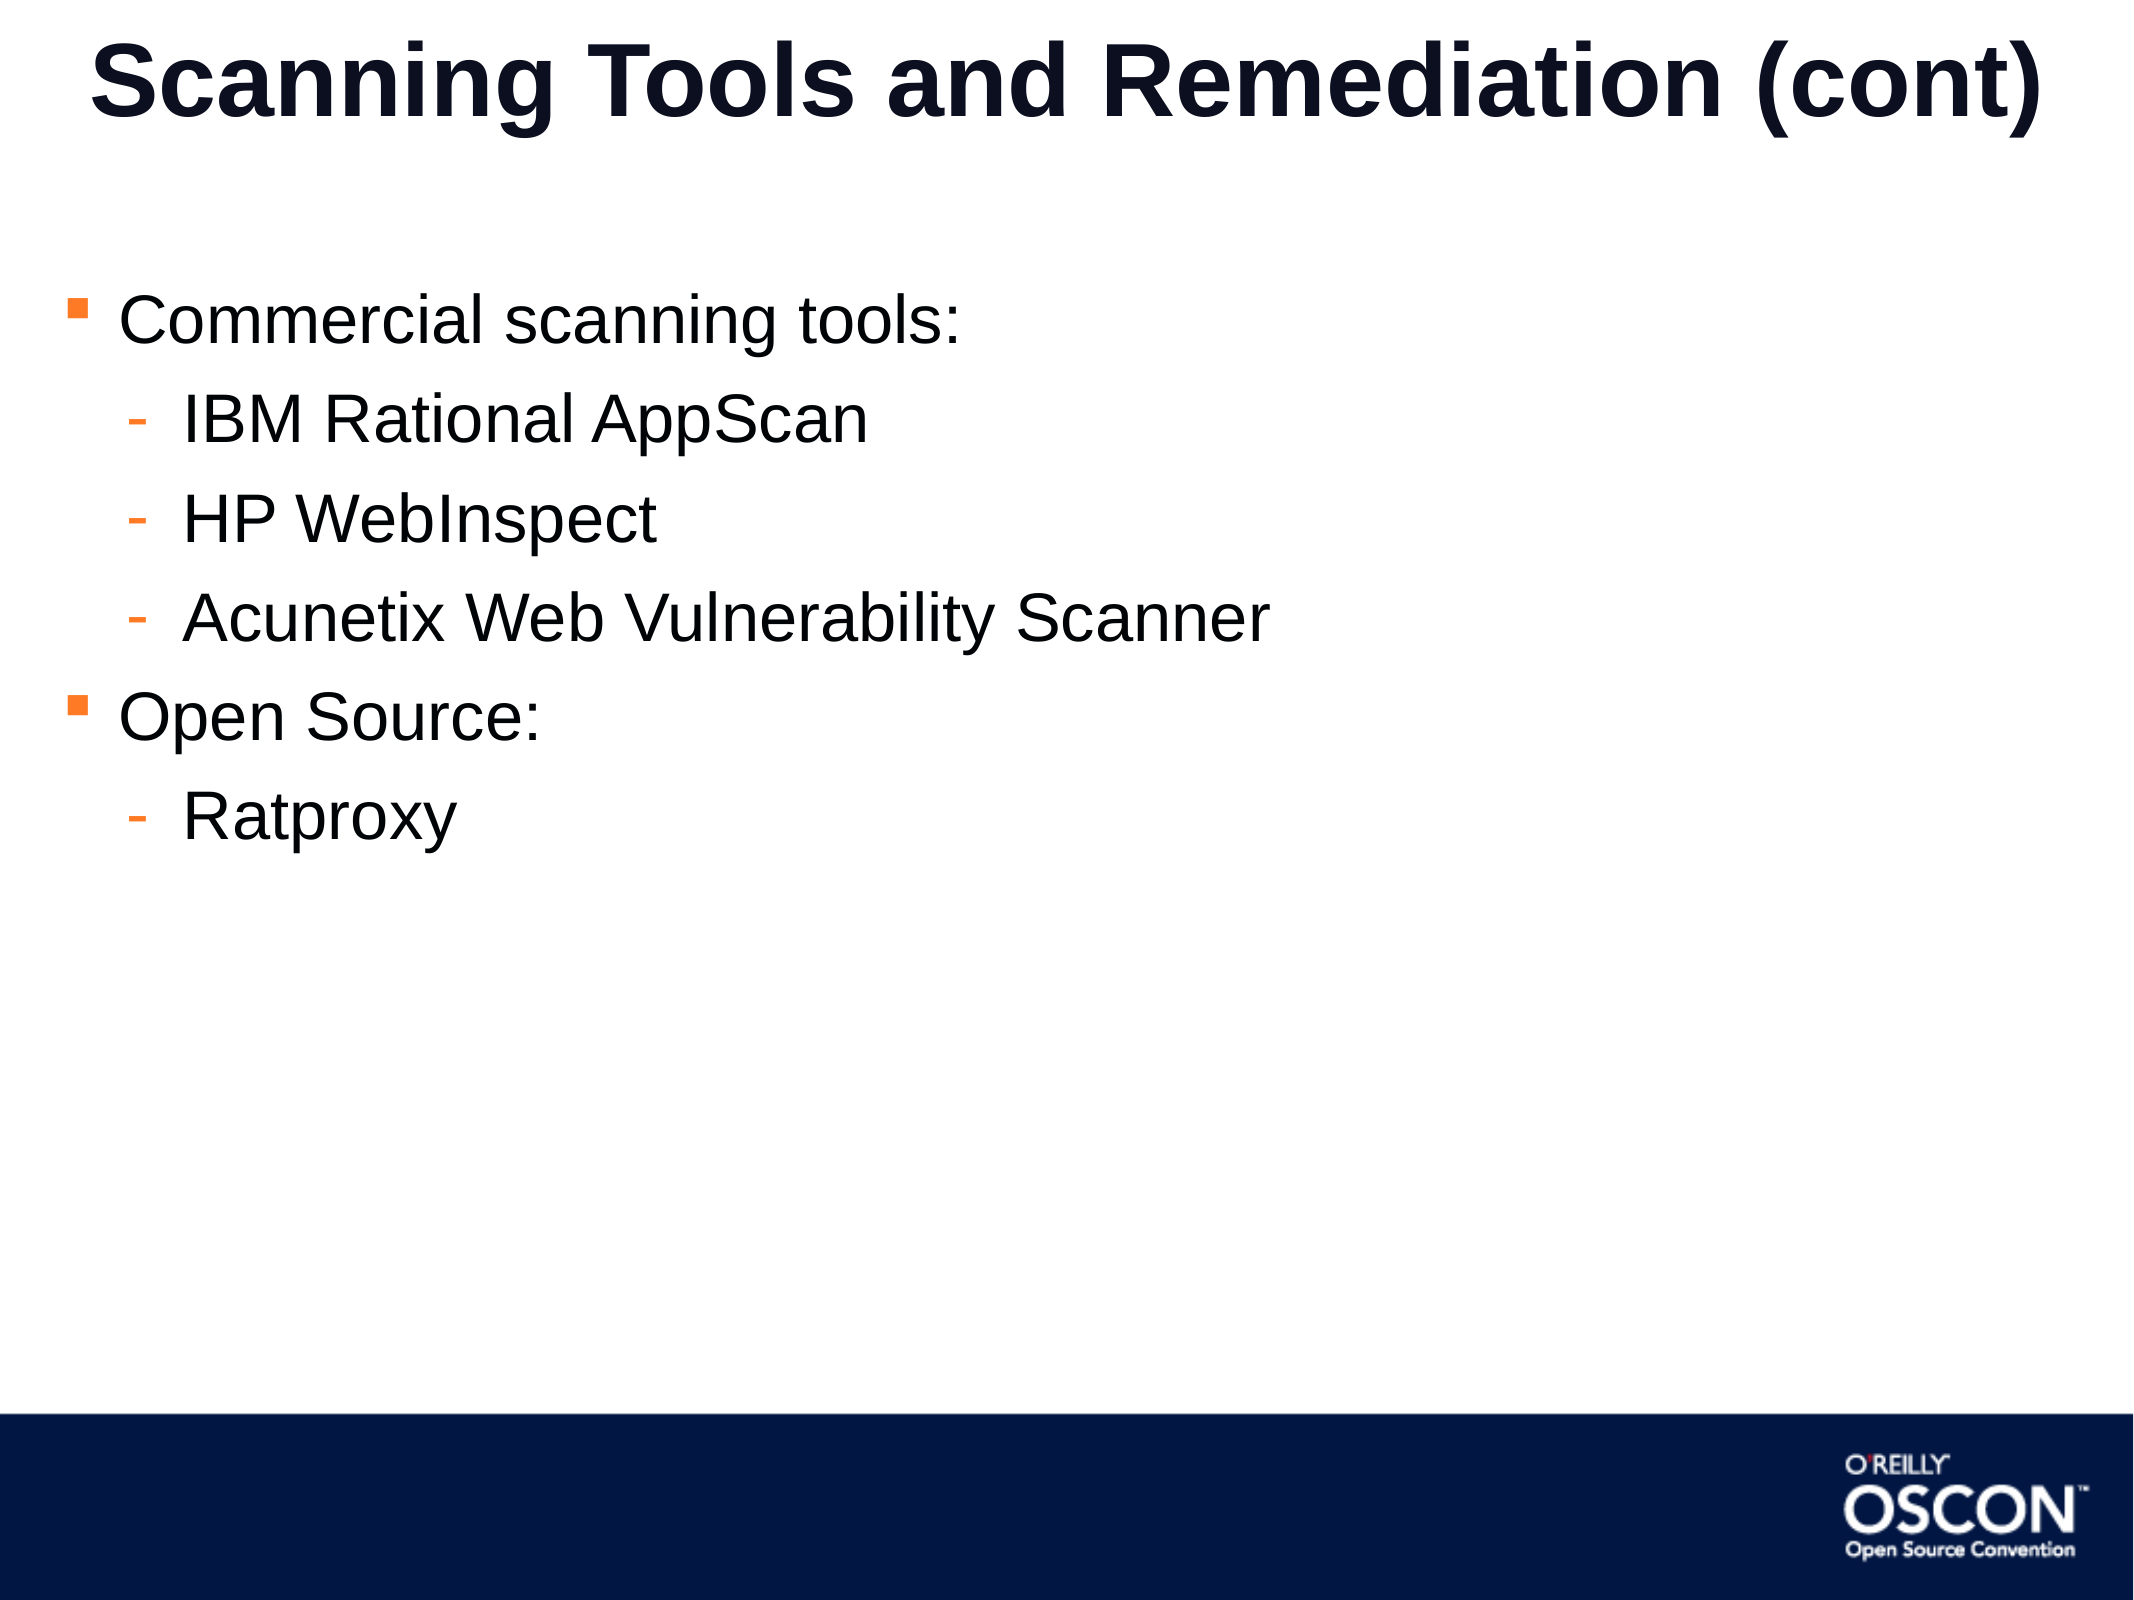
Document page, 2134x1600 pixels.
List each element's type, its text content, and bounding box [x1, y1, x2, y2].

title Scanning Tools and Remediation (cont) [41, 0, 2094, 151]
list Commercial scanning tools: IBM Rational AppScan HP WebInspect Acunetix Web Vulnerability Scanner Open Source: Ratproxy [47, 168, 2100, 1419]
picture [0, 0, 2134, 1600]
